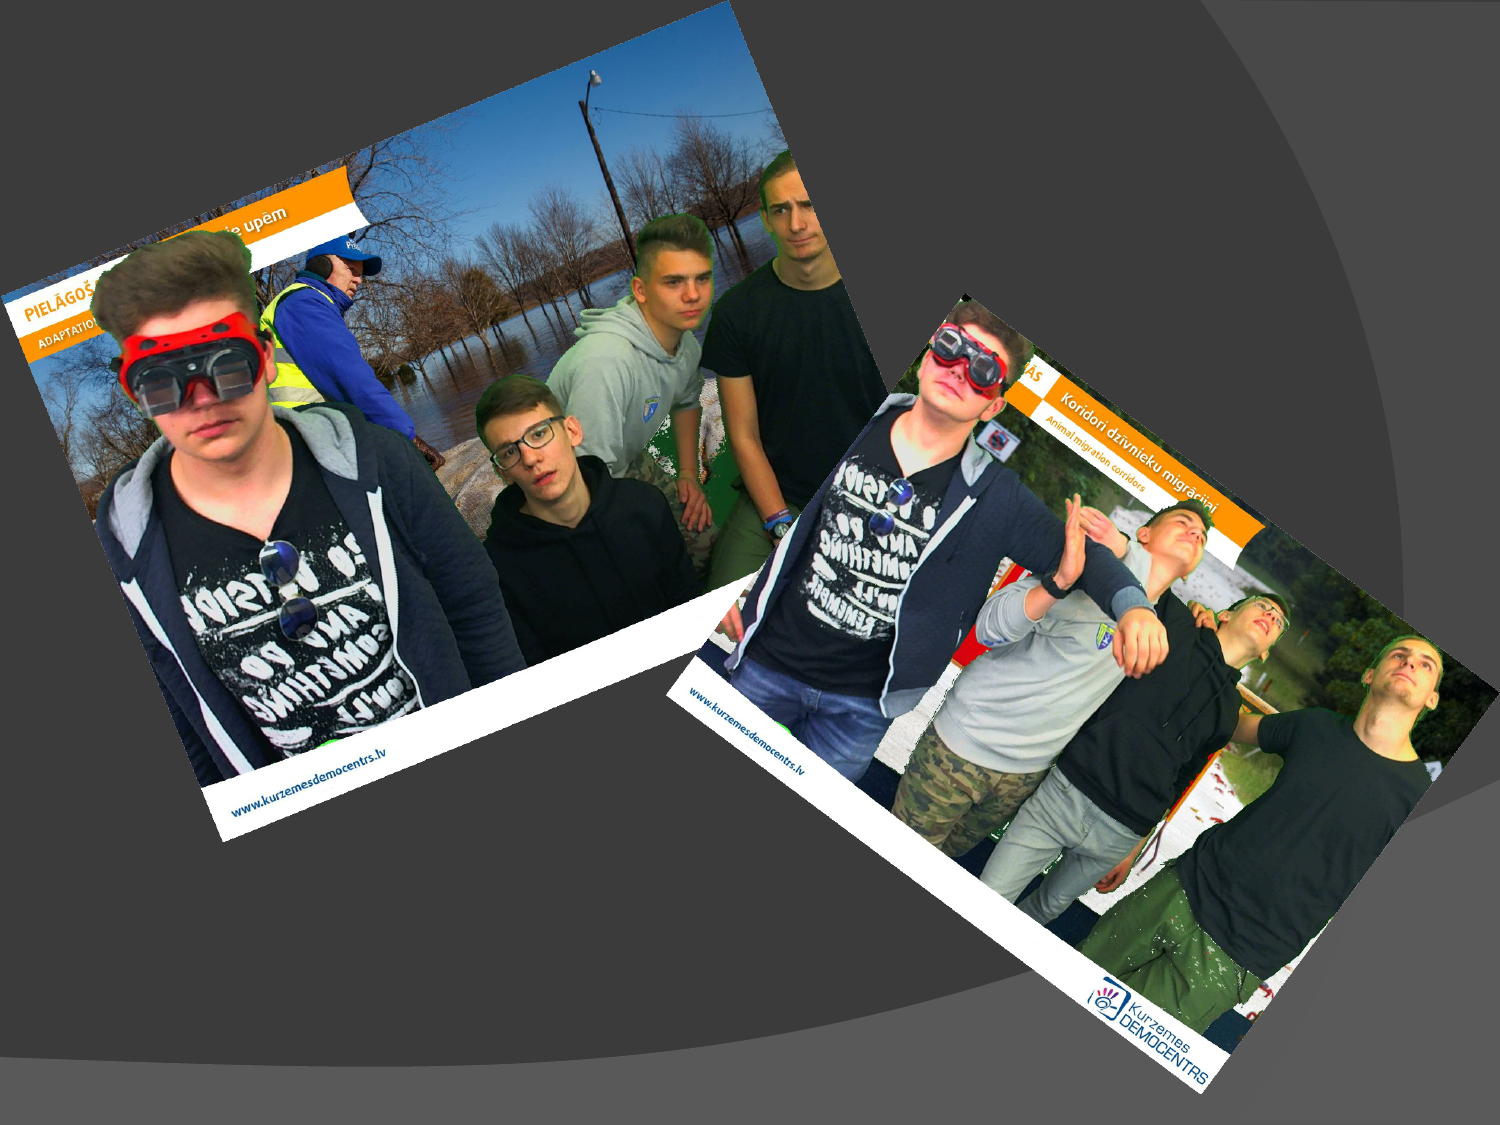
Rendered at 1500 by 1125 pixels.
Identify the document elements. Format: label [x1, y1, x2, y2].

picture [0, 0, 1500, 1094]
title [747, 45, 1300, 233]
title [75, 45, 614, 233]
